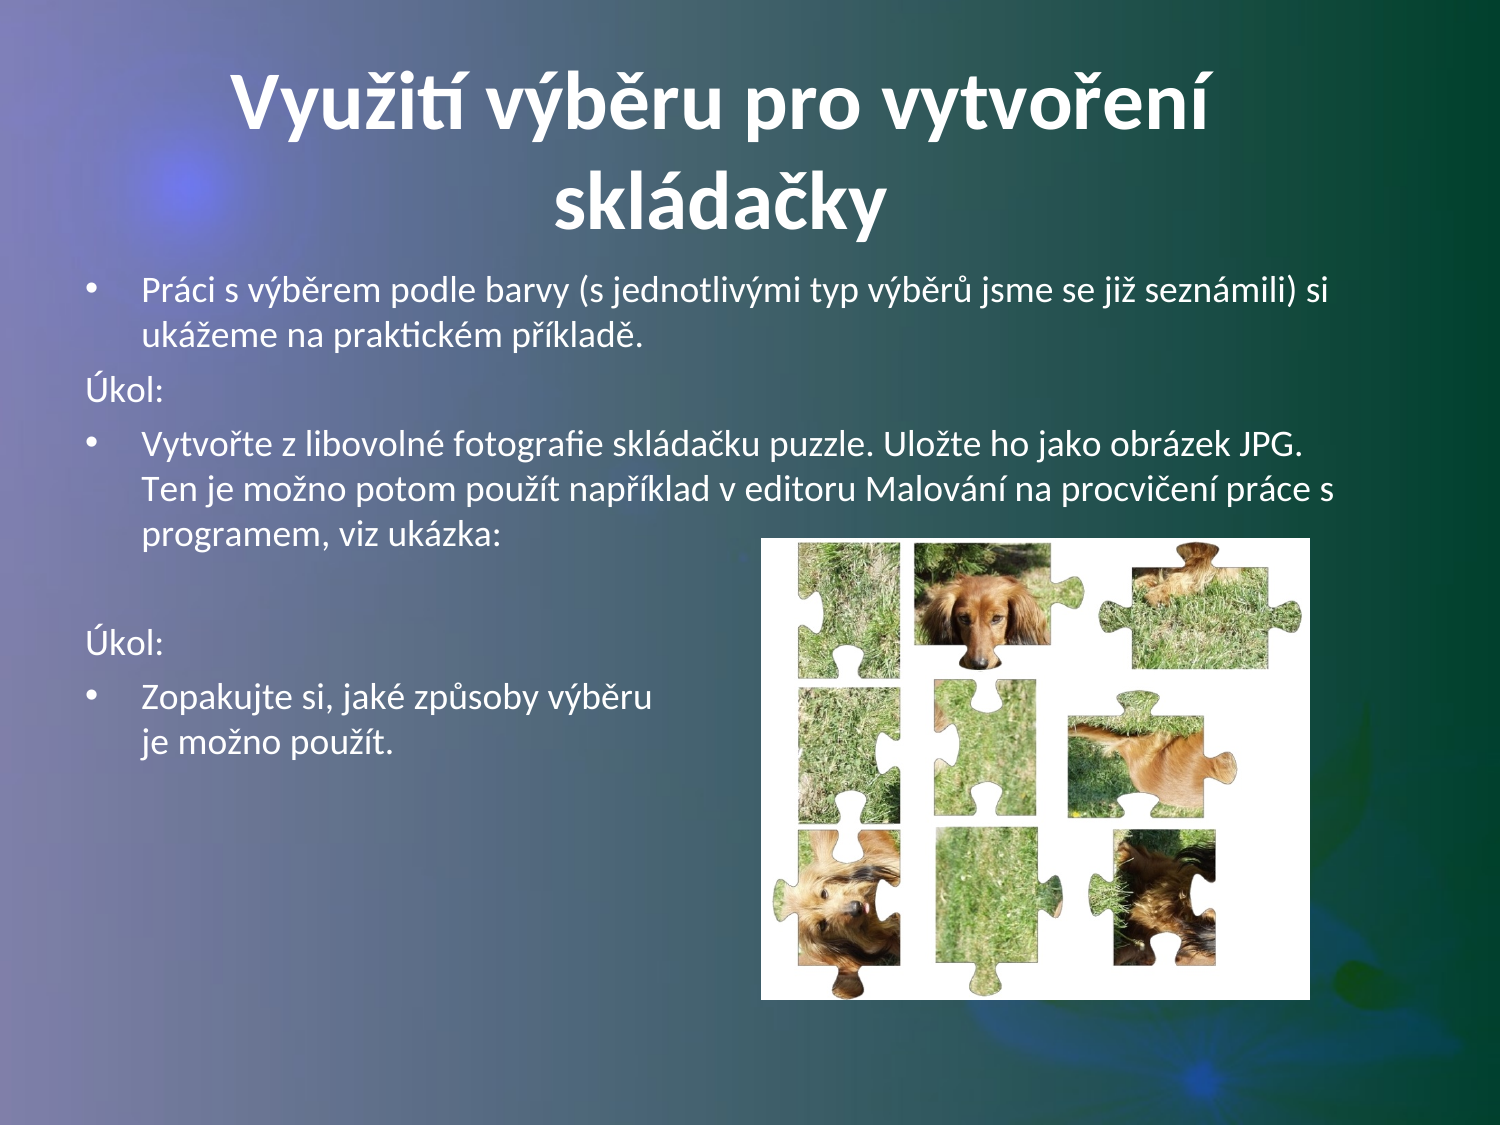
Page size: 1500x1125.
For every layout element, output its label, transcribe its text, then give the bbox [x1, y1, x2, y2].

picture [0, 0, 1500, 1125]
text_box Využití výběru pro vytvoření skládačky [93, 58, 1348, 235]
list Práci s výběrem podle barvy (s jednotlivými typ výběrů jsme se již seznámili) si ukážeme na praktickém příkladě. Úkol: Vytvořte z libovolné fotografie skládačku puzzle. Uložte ho jako obrázek JPG. Ten je možno potom použít například v editoru Malování na procvičení práce s programem, viz ukázka: Úkol: Zopakujte si, jaké způsoby výběru je možno použít. [70, 257, 1383, 933]
